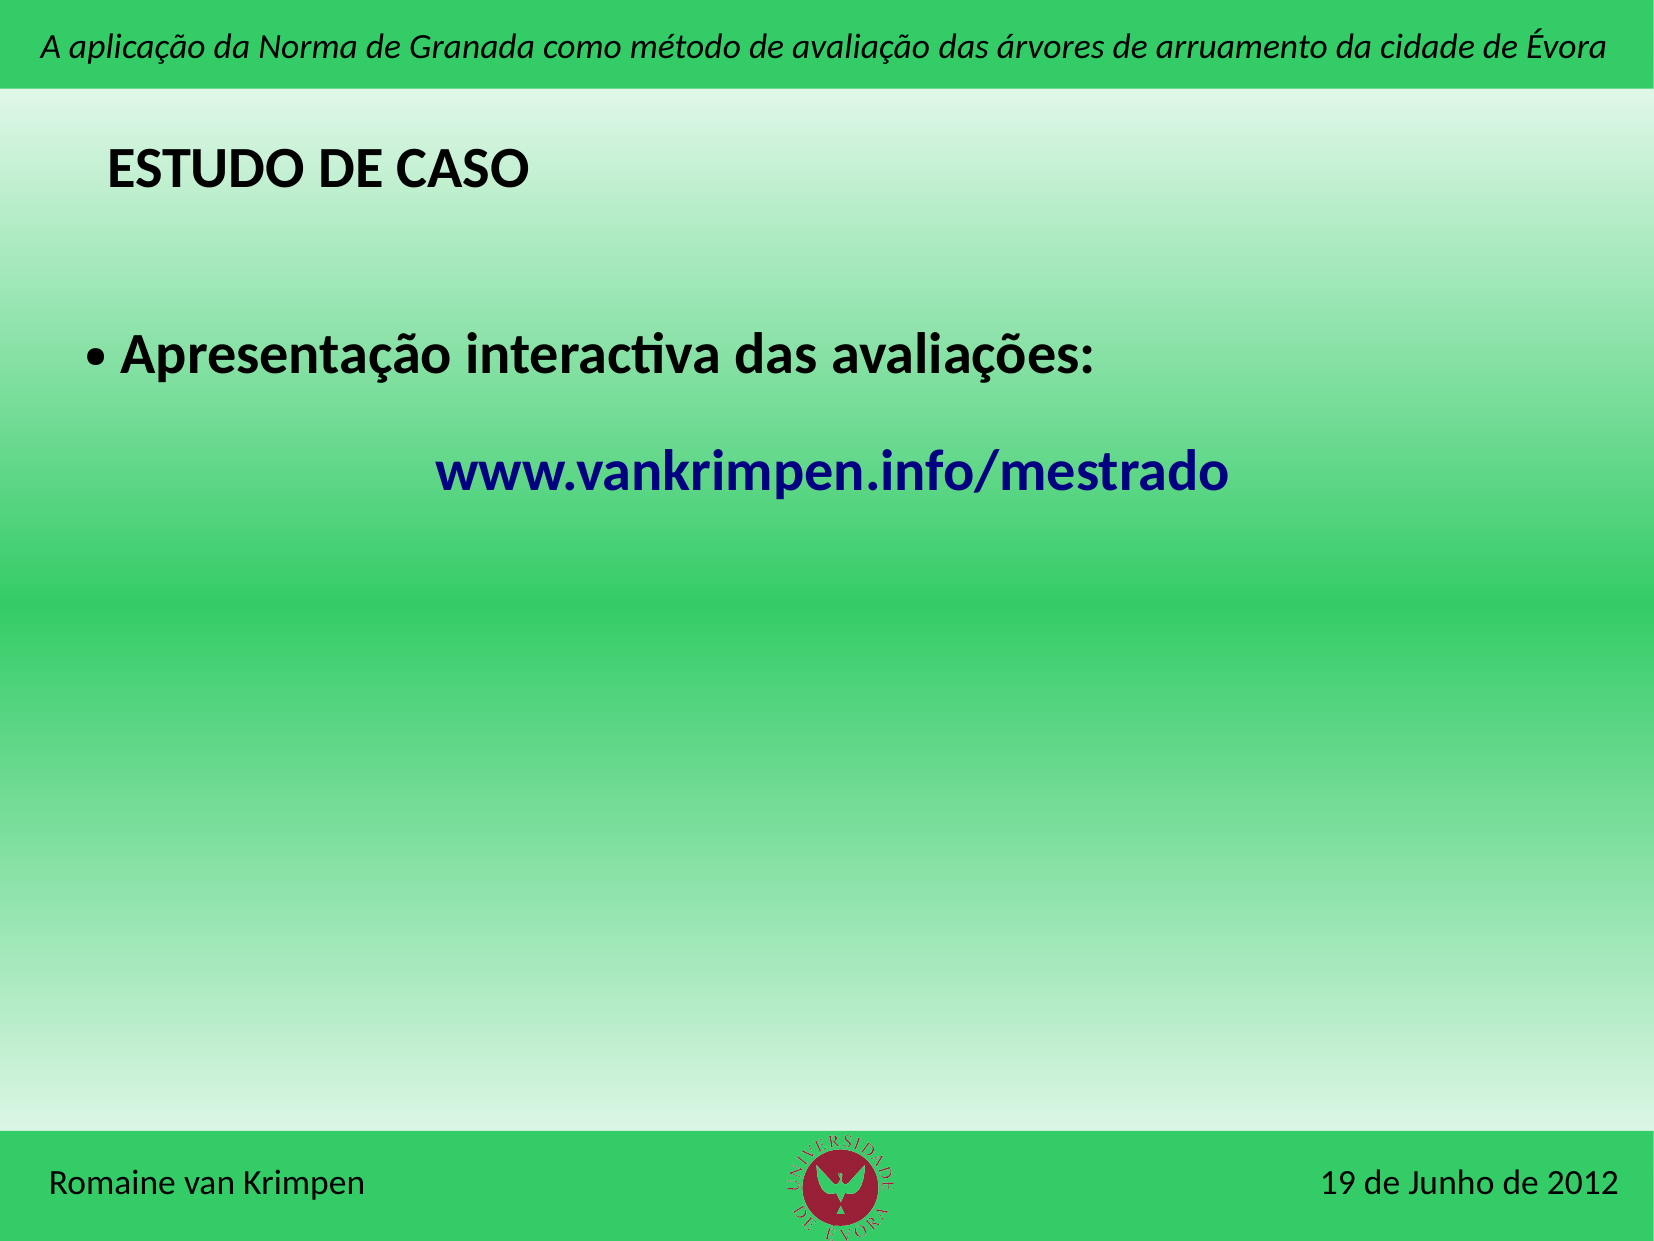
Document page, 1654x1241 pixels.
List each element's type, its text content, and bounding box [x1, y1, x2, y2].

text_box ESTUDO DE CASO [78, 132, 1587, 214]
text_box Apresentação interactiva das avaliações: www.vankrimpen.info/mestrado [78, 255, 1587, 1075]
picture [787, 1135, 894, 1241]
